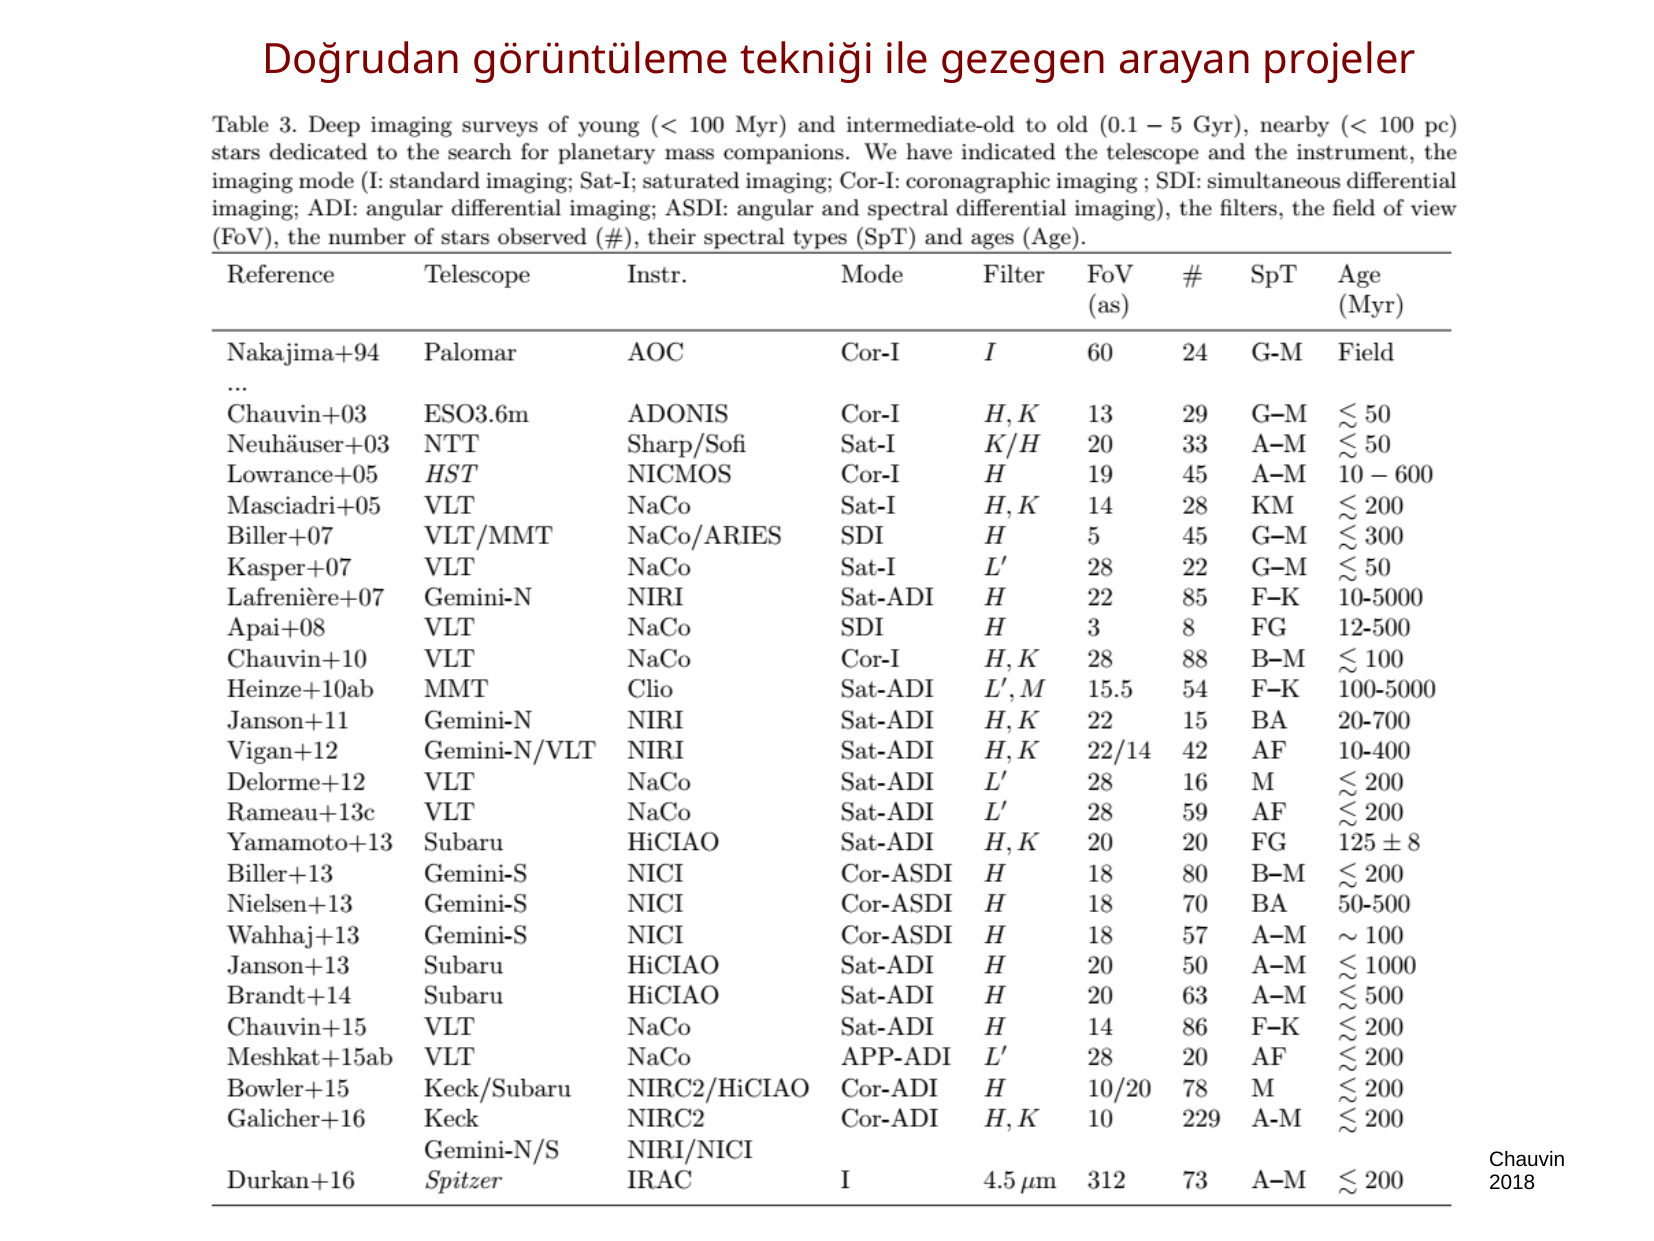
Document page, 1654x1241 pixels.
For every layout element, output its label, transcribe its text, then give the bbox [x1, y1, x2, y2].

text_box Doğrudan görüntüleme tekniği ile gezegen arayan projeler [201, 21, 1477, 102]
picture [149, 87, 1468, 1228]
text_box Chauvin 2018 [1474, 1140, 1630, 1202]
